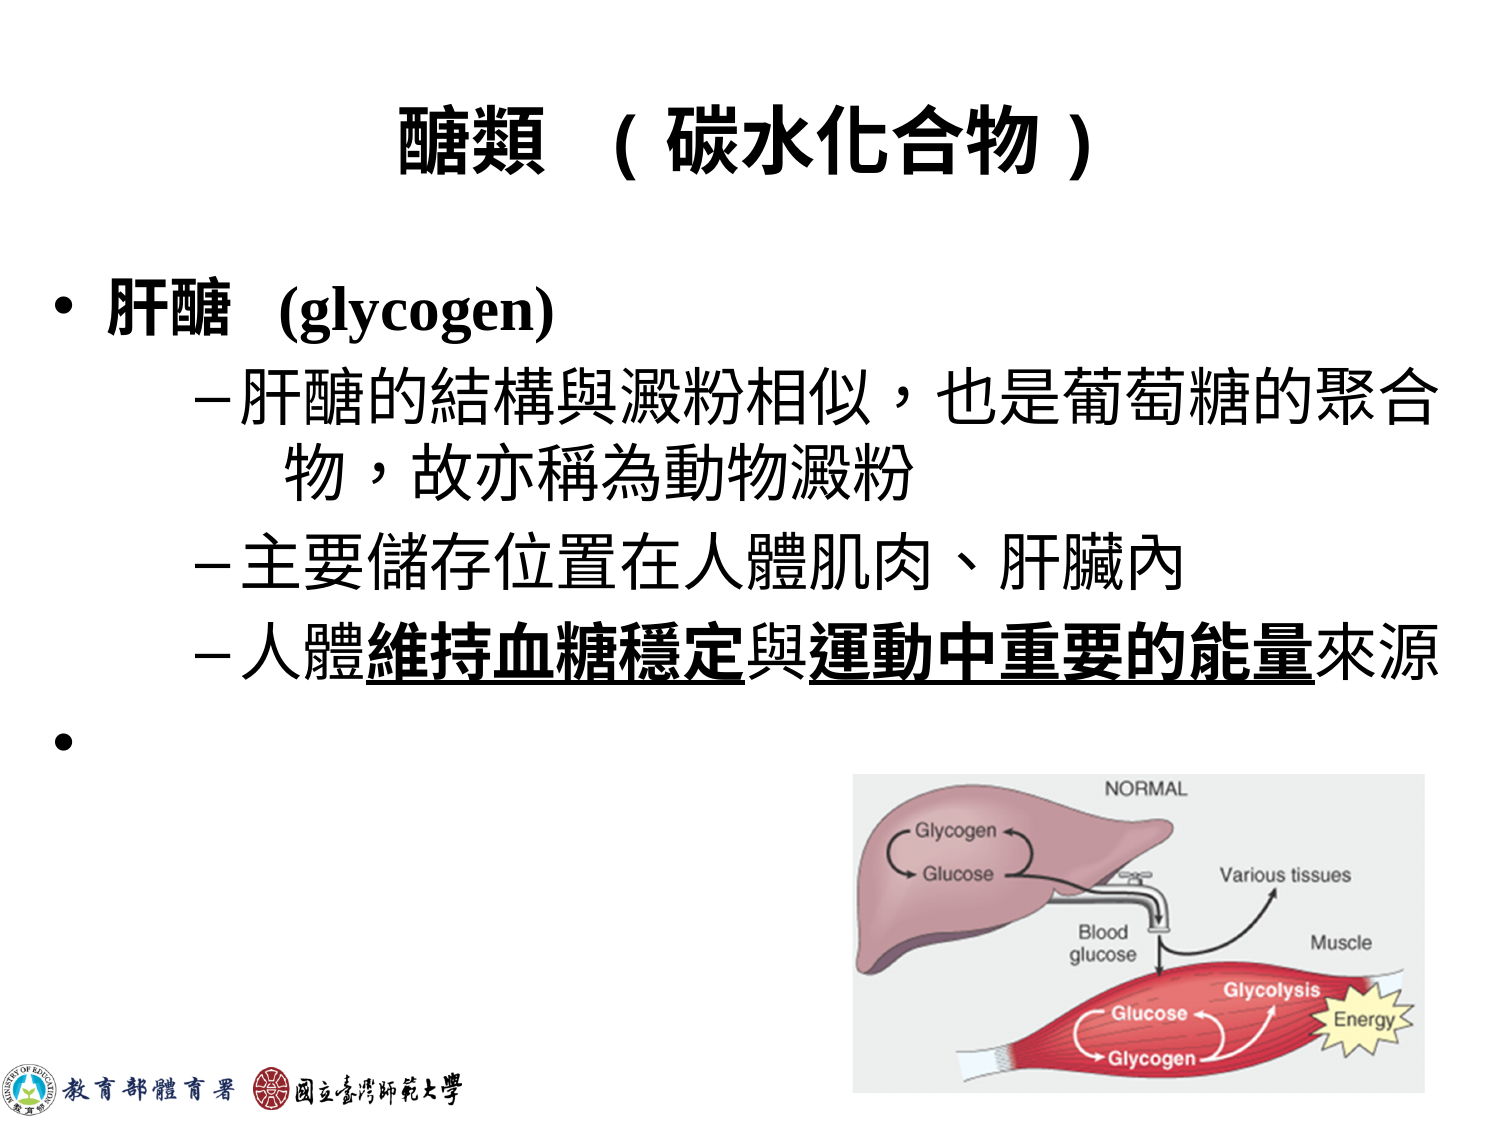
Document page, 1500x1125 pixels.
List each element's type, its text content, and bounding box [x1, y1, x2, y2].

picture [852, 774, 1426, 1093]
title 醣類 (碳水化合物) [75, 45, 1426, 233]
list 肝醣 (glycogen) 肝醣的結構與澱粉相似，也是葡萄糖的聚合物，故亦稱為動物澱粉 主要儲存位置在人體肌肉、肝臟內 人體維持血糖穩定與運動中重要的能量來源 [37, 259, 1463, 722]
